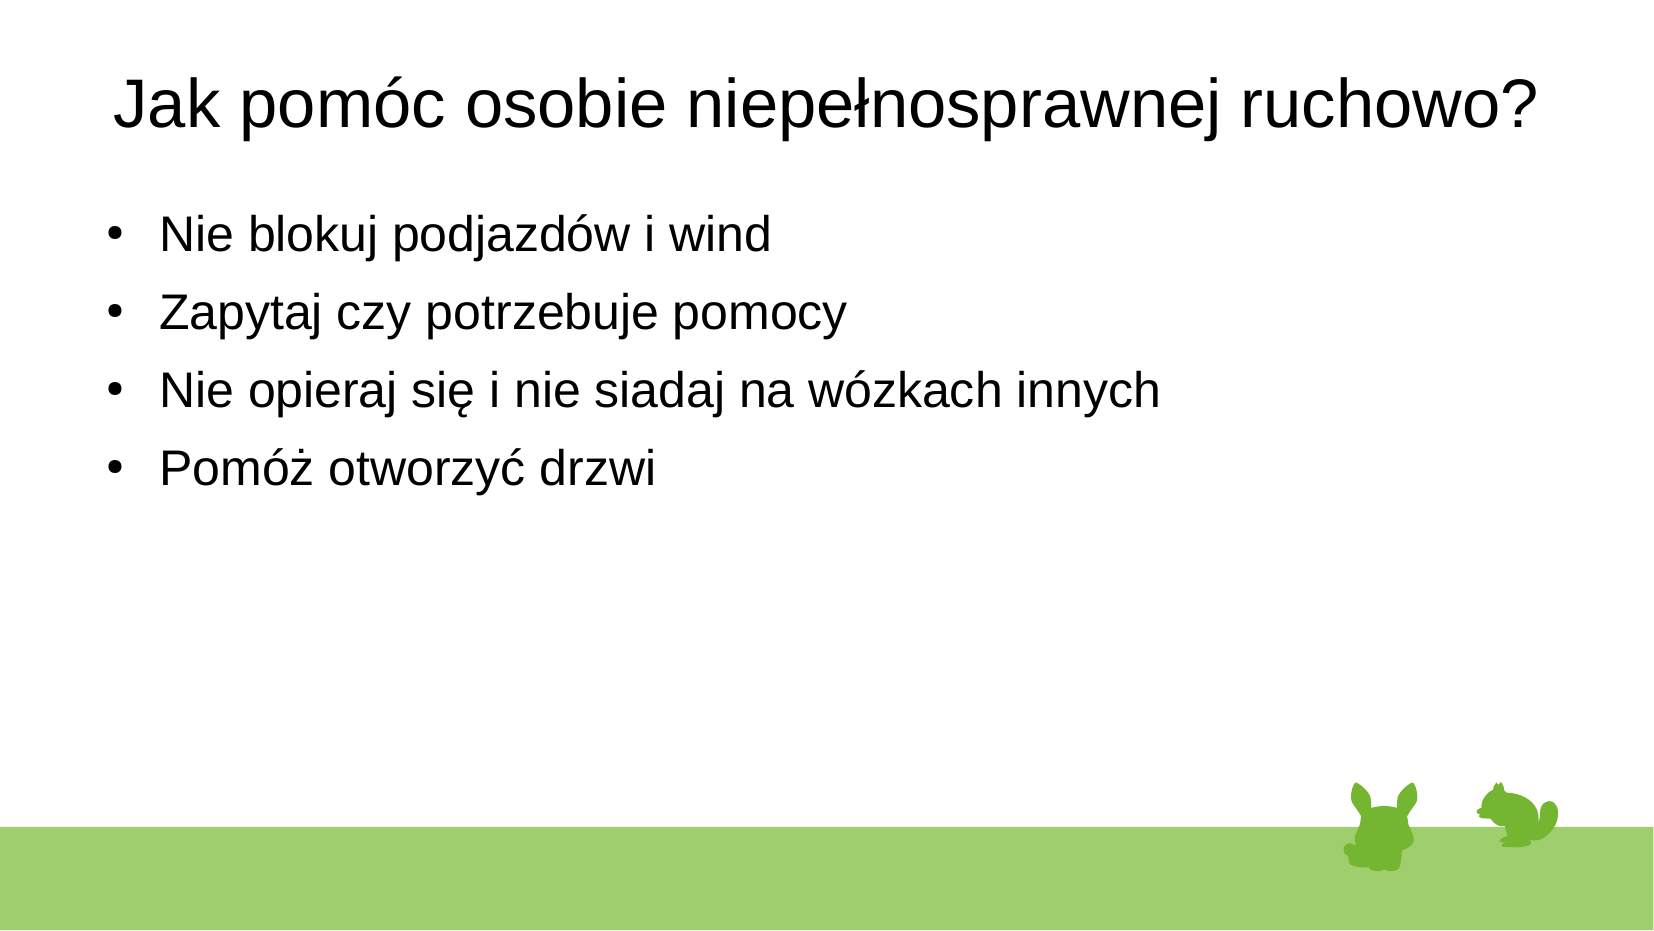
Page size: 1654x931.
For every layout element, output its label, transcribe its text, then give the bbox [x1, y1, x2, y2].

title Jak pomóc osobie niepełnosprawnej ruchowo? [88, 29, 1565, 178]
list Nie blokuj podjazdów i wind Zapytaj czy potrzebuje pomocy Nie opieraj się i nie siadaj na wózkach innych Pomóż otworzyć drzwi [88, 206, 1565, 739]
